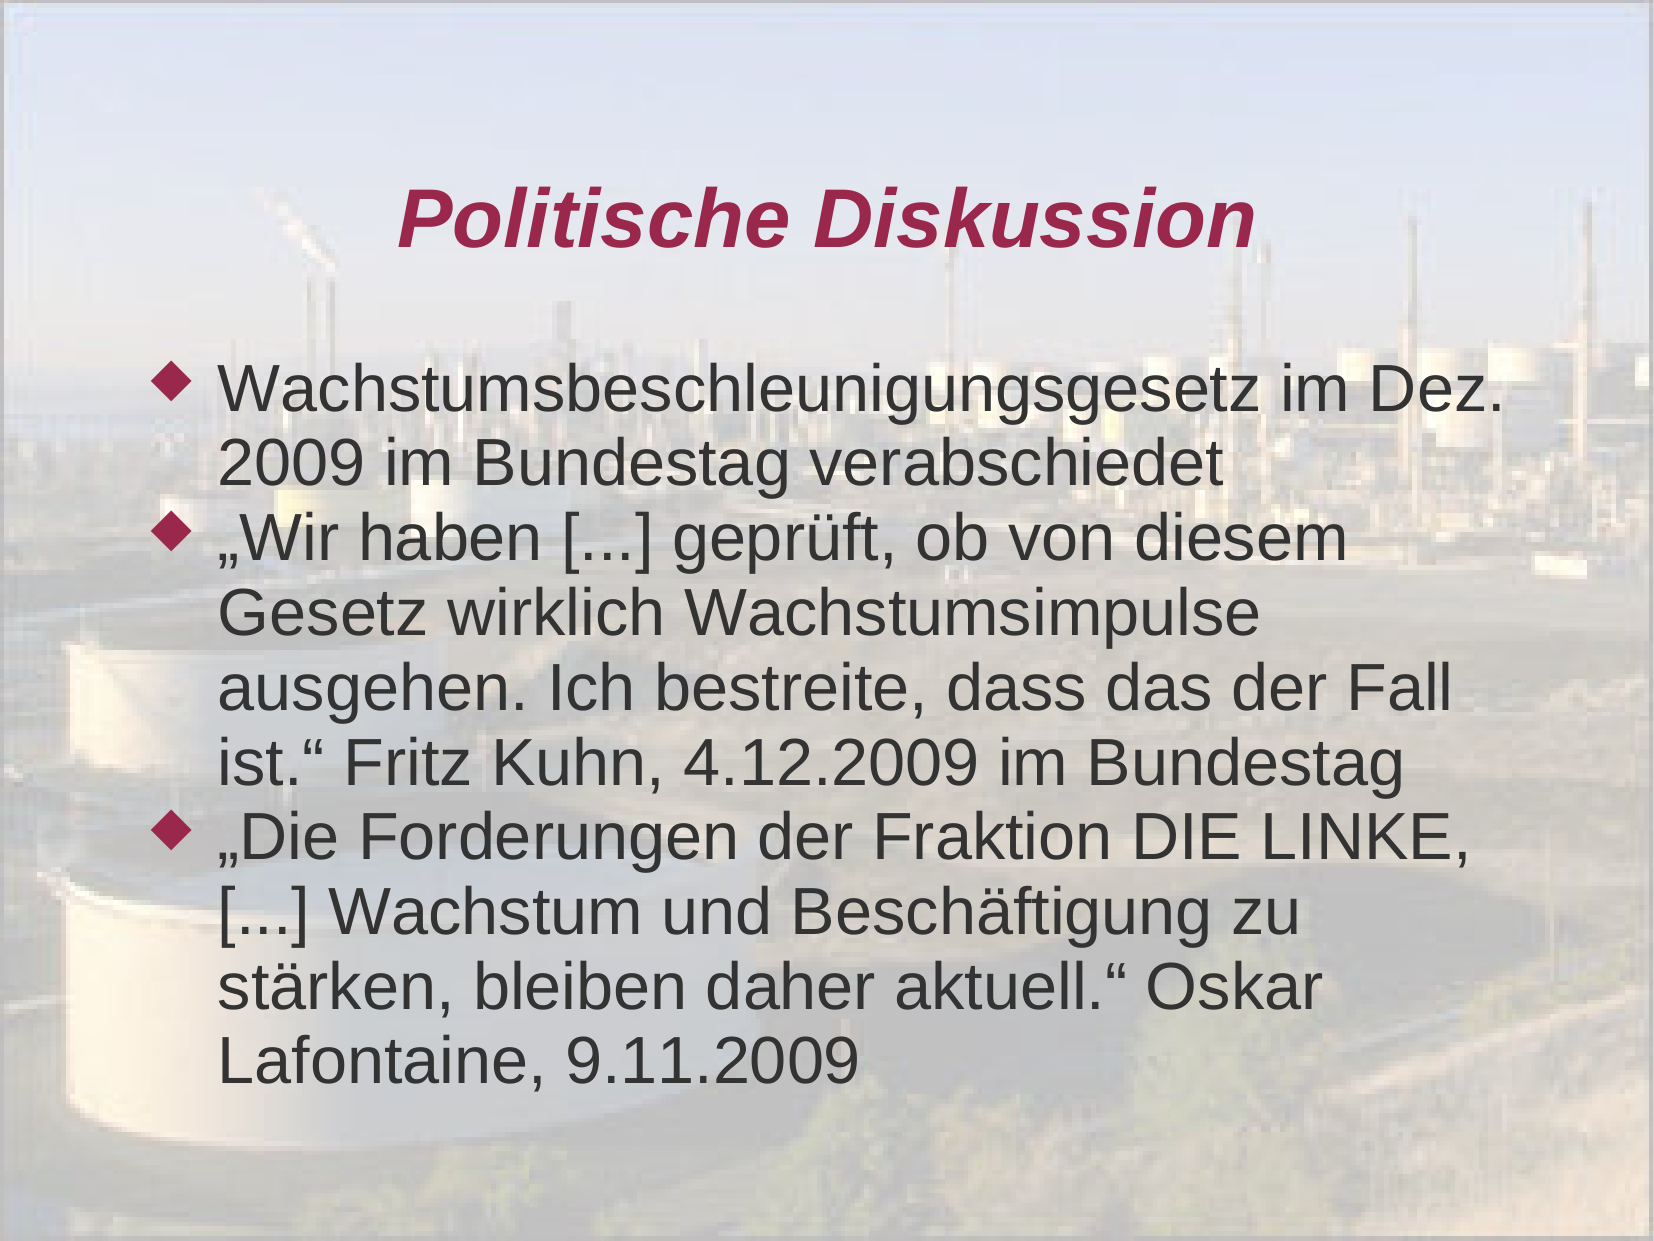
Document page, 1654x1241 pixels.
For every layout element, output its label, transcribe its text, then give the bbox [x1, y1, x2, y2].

picture [0, 0, 1654, 1241]
list Wachstumsbeschleunigungsgesetz im Dez. 2009 im Bundestag verabschiedet „Wir haben [...] geprüft, ob von diesem Gesetz wirklich Wachstumsimpulse ausgehen. Ich bestreite, dass das der Fall ist.“ Fritz Kuhn, 4.12.2009 im Bundestag „Die Forderungen der Fraktion DIE LINKE, [...] Wachstum und Beschäftigung zu stärken, bleiben daher aktuell.“ Oskar Lafontaine, 9.11.2009 [134, 350, 1516, 1170]
title Politische Diskussion [121, 114, 1534, 322]
